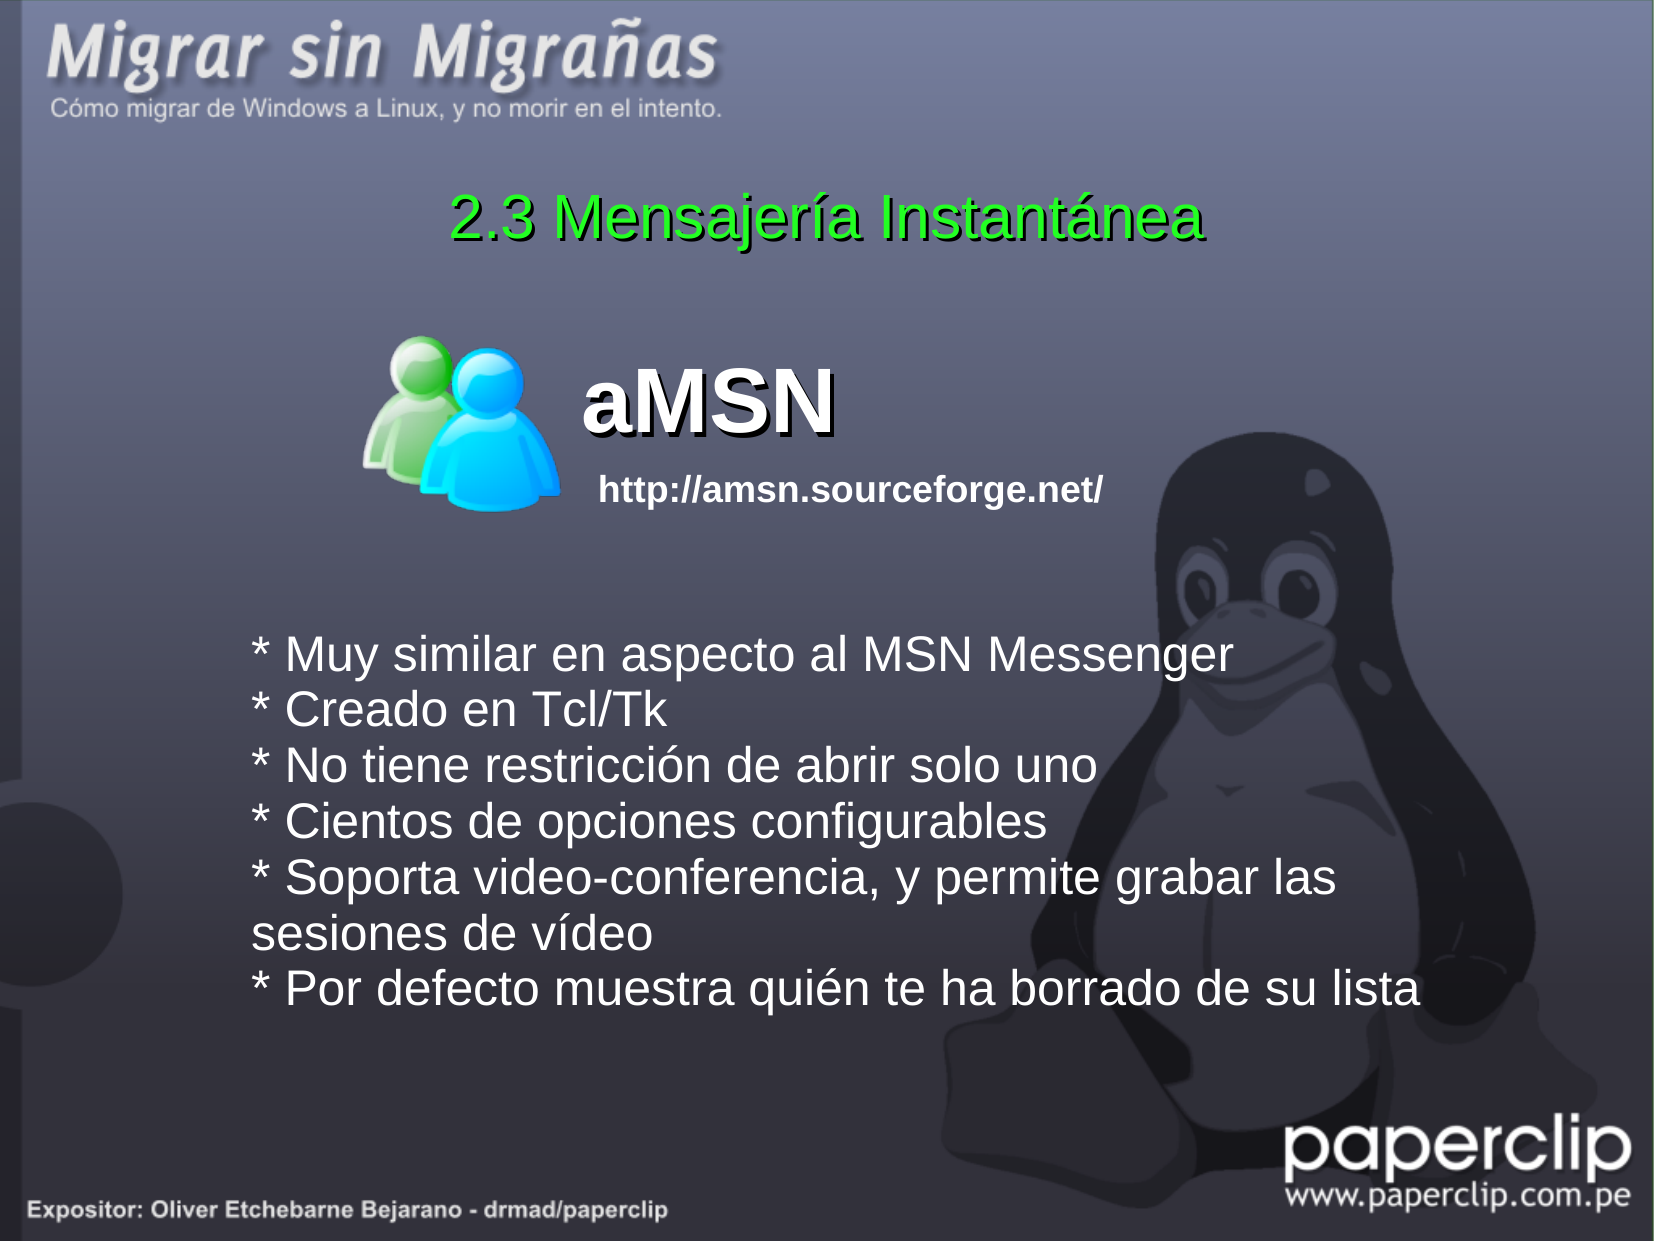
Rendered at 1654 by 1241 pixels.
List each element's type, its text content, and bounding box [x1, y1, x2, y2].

text_box aMSN [566, 342, 1542, 460]
text_box * Muy similar en aspecto al MSN Messenger * Creado en Tcl/Tk * No tiene restricción de abrir solo uno * Cientos de opciones configurables * Soporta video-conferencia, y permite grabar las sesiones de vídeo * Por defecto muestra quién te ha borrado de su lista [236, 618, 1447, 1024]
title 2.3 Mensajería Instantánea [82, 177, 1571, 257]
text_box http://amsn.sourceforge.net/ [583, 460, 1120, 518]
picture [0, 0, 1654, 1241]
